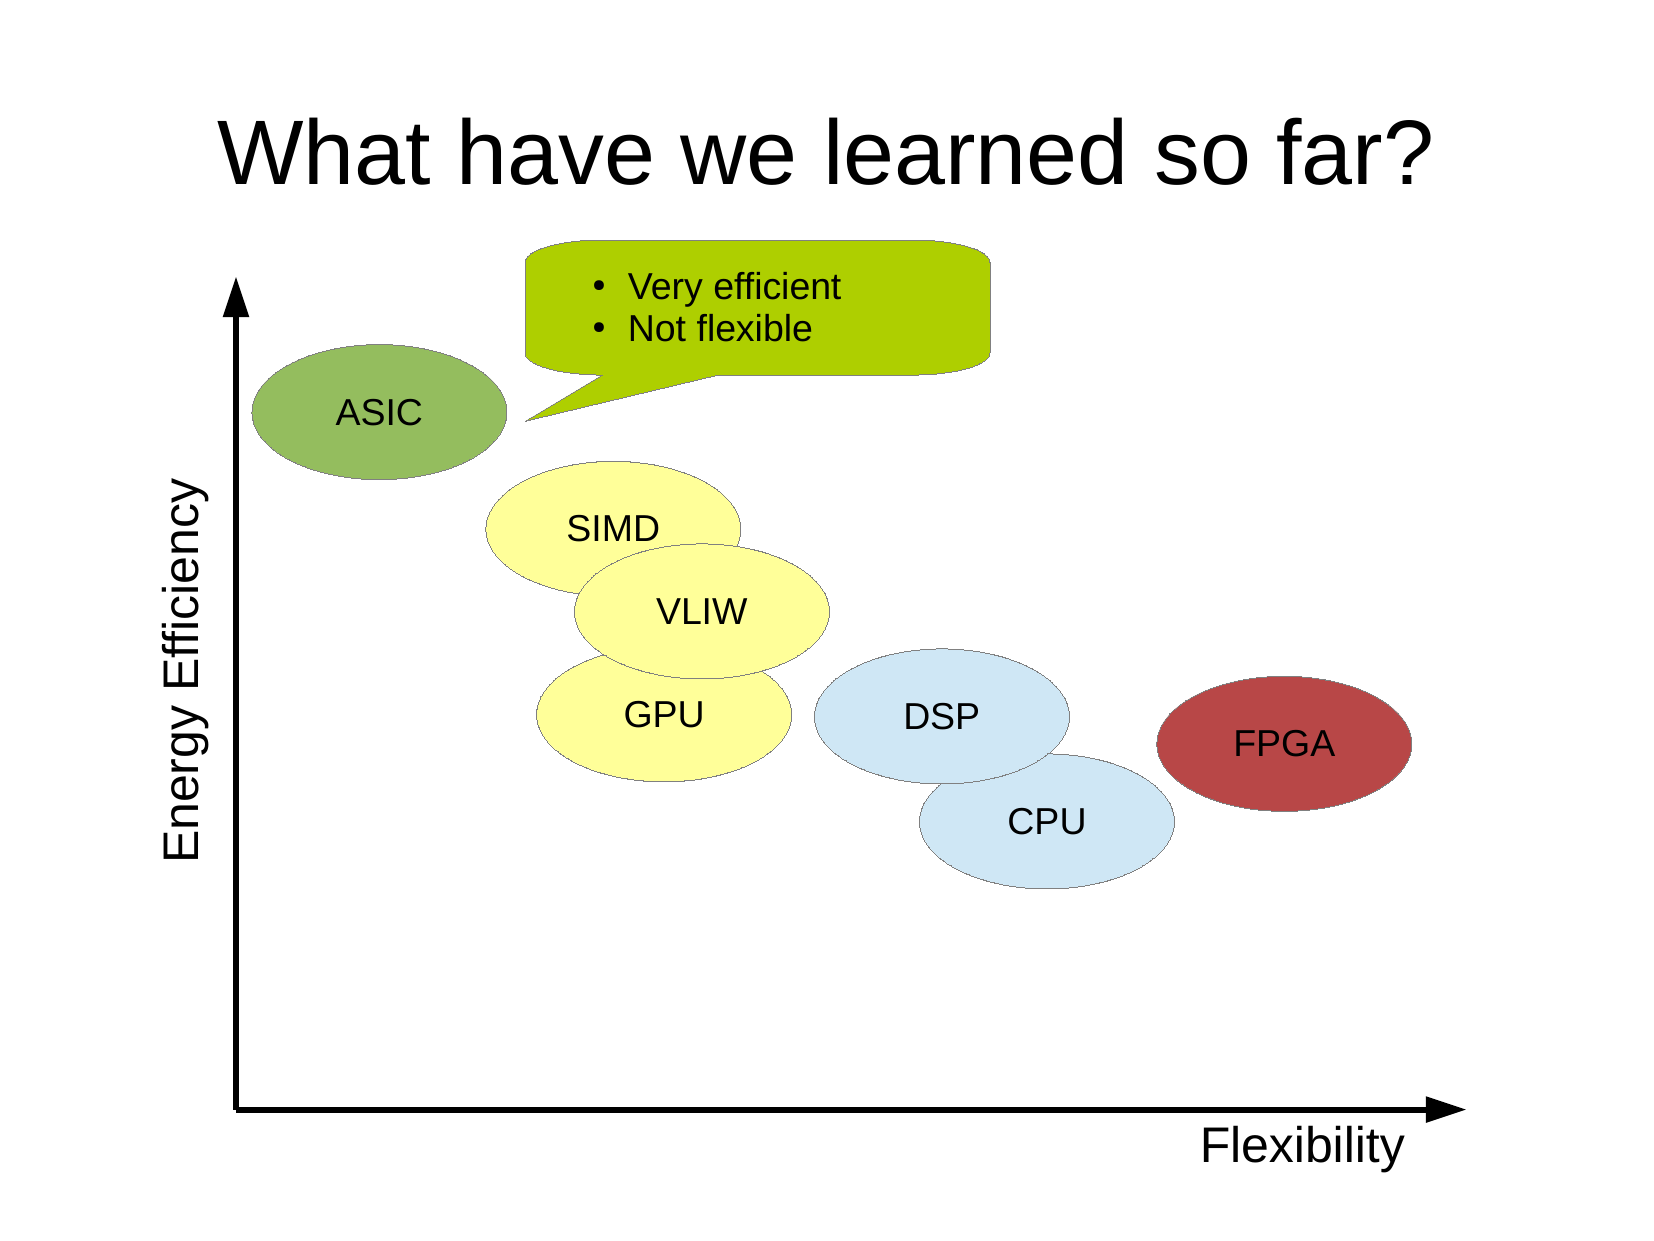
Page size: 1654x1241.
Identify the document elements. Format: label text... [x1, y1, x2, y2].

text_box CPU [919, 753, 1175, 889]
text_box Flexibility [1185, 1109, 1420, 1181]
title What have we learned so far? [82, 49, 1571, 257]
text_box FPGA [1156, 676, 1412, 812]
text_box SIMD [485, 461, 741, 594]
text_box DSP [814, 648, 1070, 784]
text_box VLIW [574, 543, 830, 679]
text_box Energy Efficiency [146, 464, 217, 879]
text_box ASIC [251, 344, 507, 480]
text_box Very efficient Not flexible [525, 240, 991, 422]
text_box GPU [536, 655, 792, 782]
text_box [880, 980, 1571, 1191]
